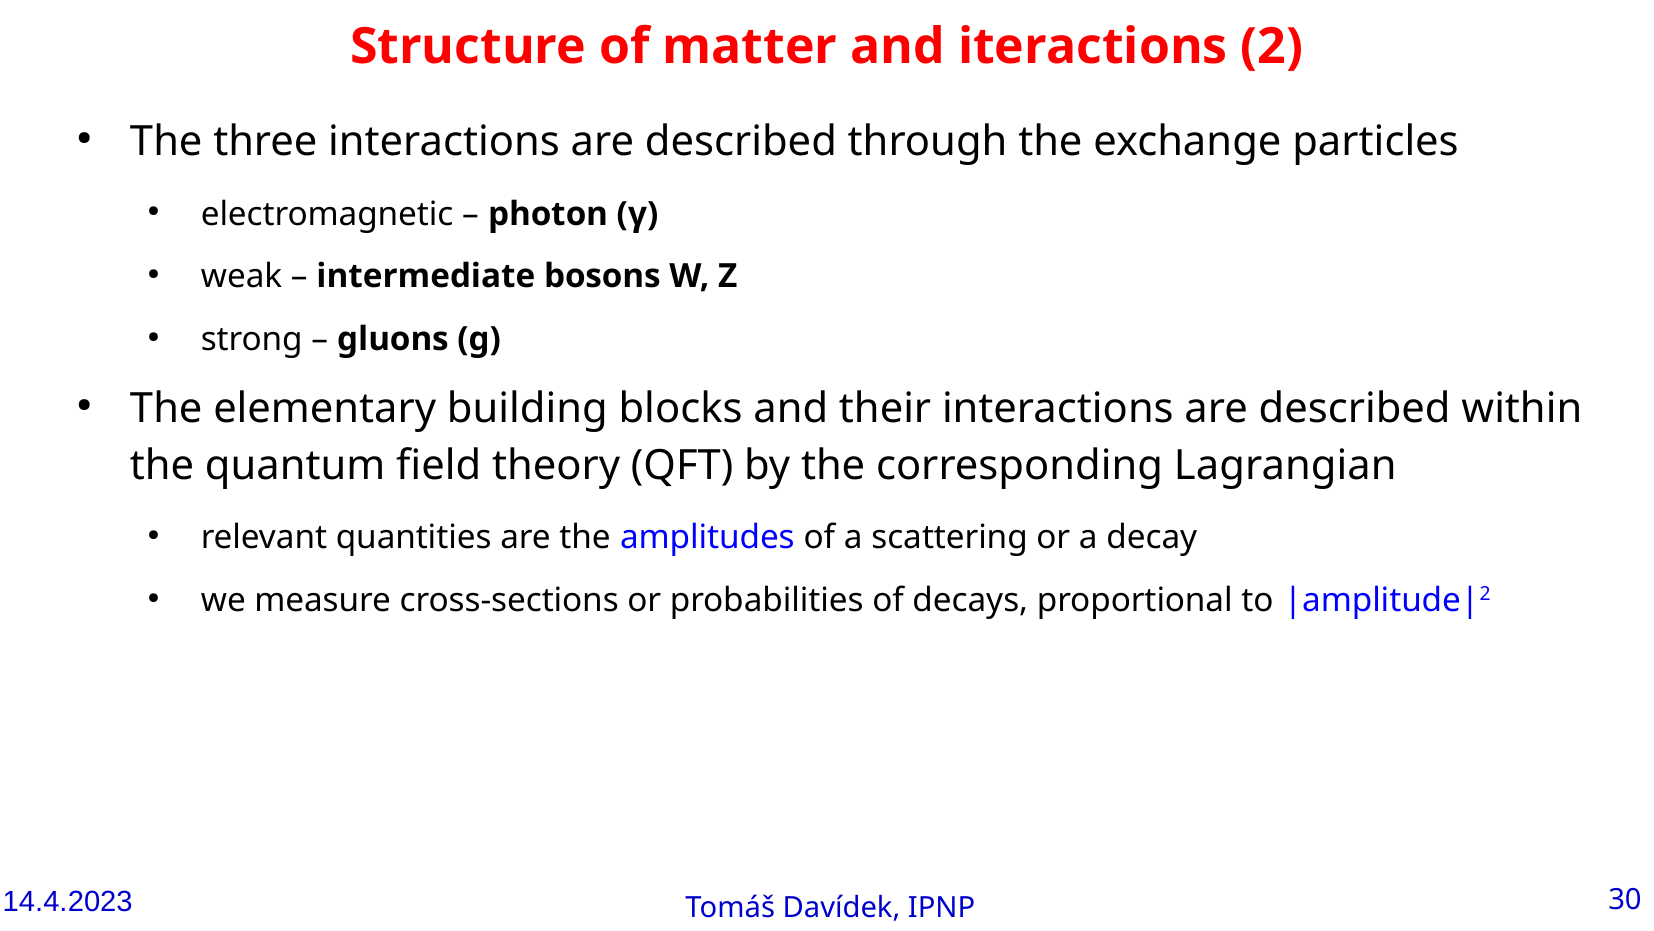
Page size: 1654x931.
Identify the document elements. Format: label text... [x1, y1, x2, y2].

title Structure of matter and iteractions (2) [82, 0, 1571, 89]
list The three interactions are described through the exchange particles electromagnetic – photon (γ) weak – intermediate bosons W, Z strong – gluons (g) The elementary building blocks and their interactions are described within the quantum field theory (QFT) by the corresponding Lagrangian relevant quantities are the amplitudes of a scattering or a decay we measure cross-sections or probabilities of decays, proportional to |amplitude|2 [59, 110, 1595, 651]
